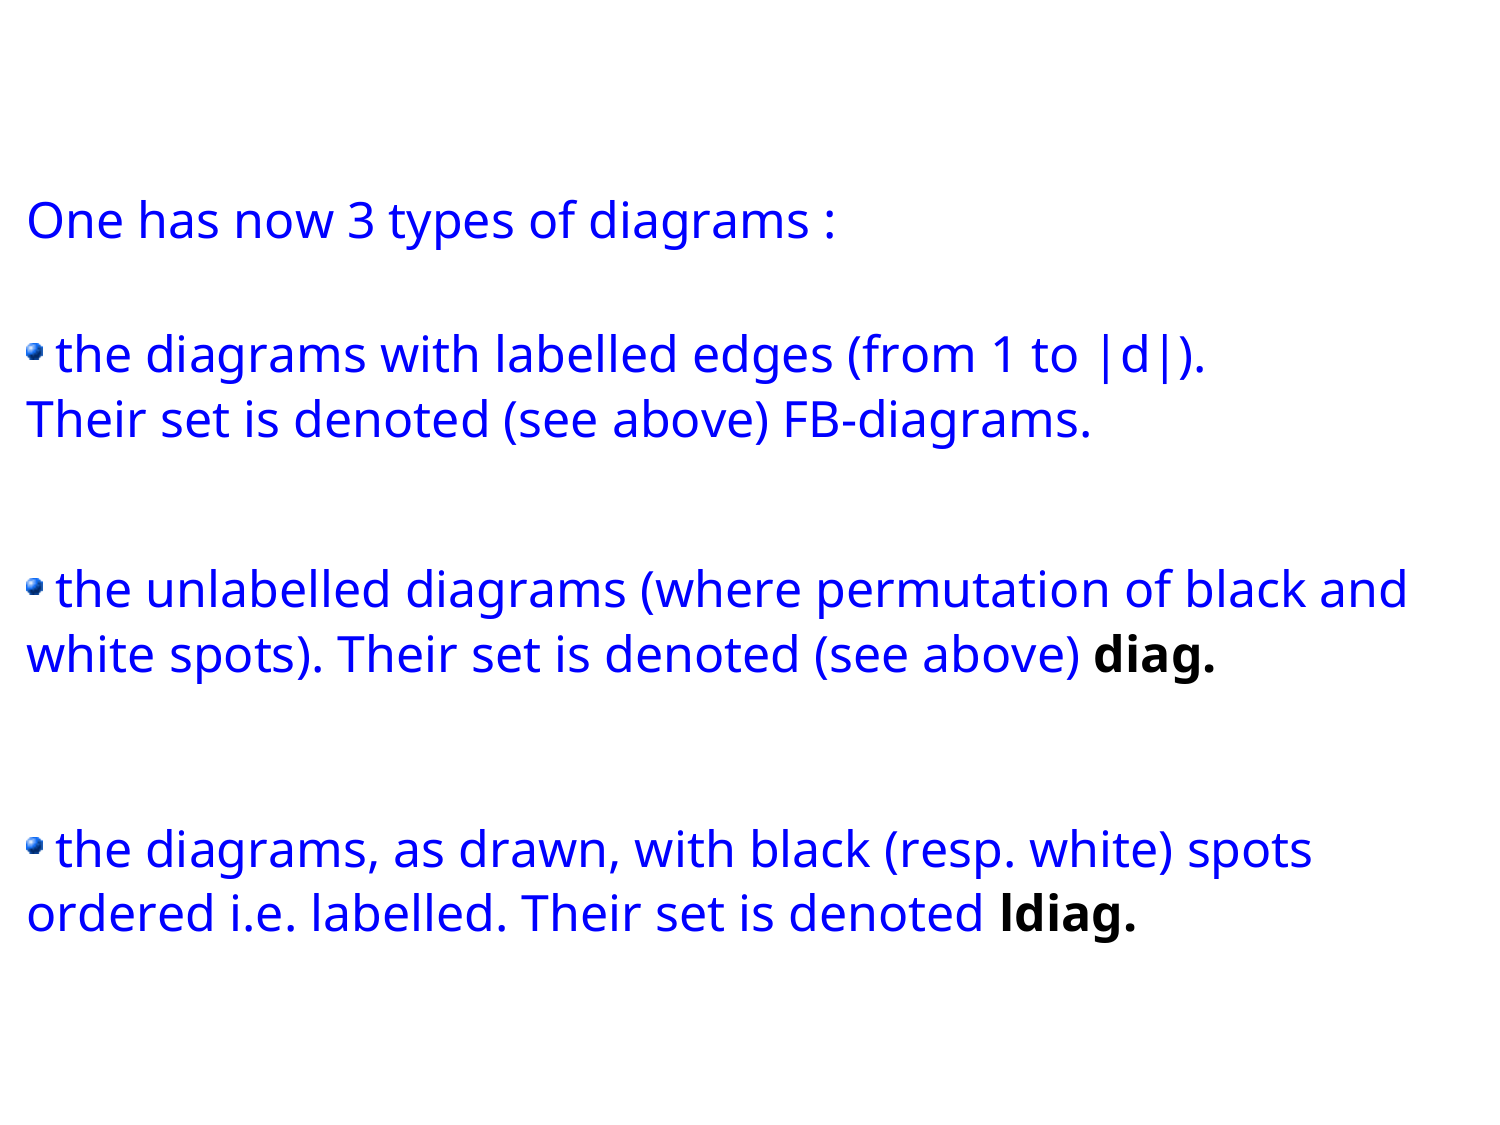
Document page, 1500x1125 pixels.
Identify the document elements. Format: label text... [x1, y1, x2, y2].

text_box One has now 3 types of diagrams : the diagrams with labelled edges (from 1 to |d|). Their set is denoted (see above) FB-diagrams. the unlabelled diagrams (where permutation of black and white spots). Their set is denoted (see above) diag. the diagrams, as drawn, with black (resp. white) spots ordered i.e. labelled. Their set is denoted ldiag. [11, 177, 1500, 935]
